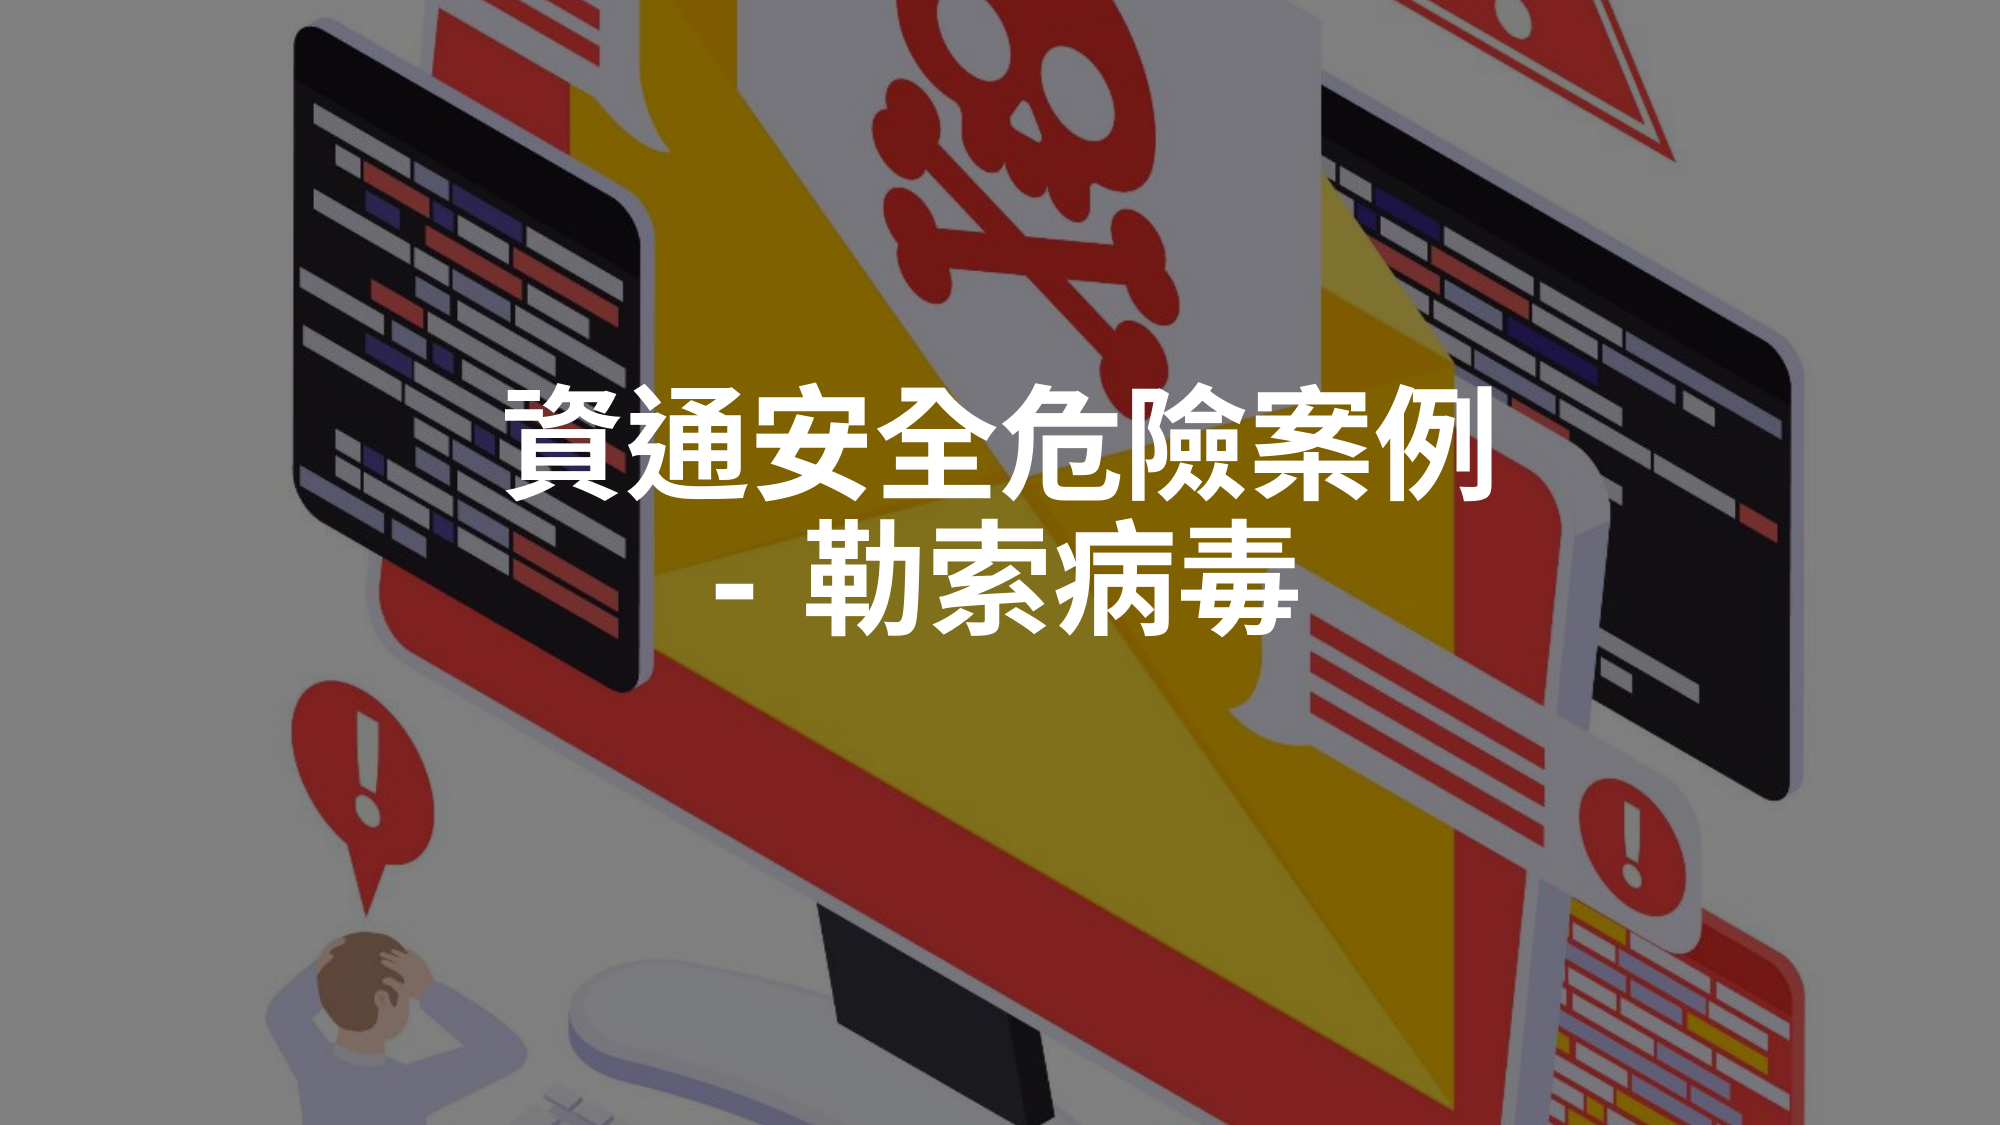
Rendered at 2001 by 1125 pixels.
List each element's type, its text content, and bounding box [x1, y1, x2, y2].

title 資通安全危險案例 -勒索病毒 [249, 184, 1750, 660]
picture [0, 0, 2000, 1125]
